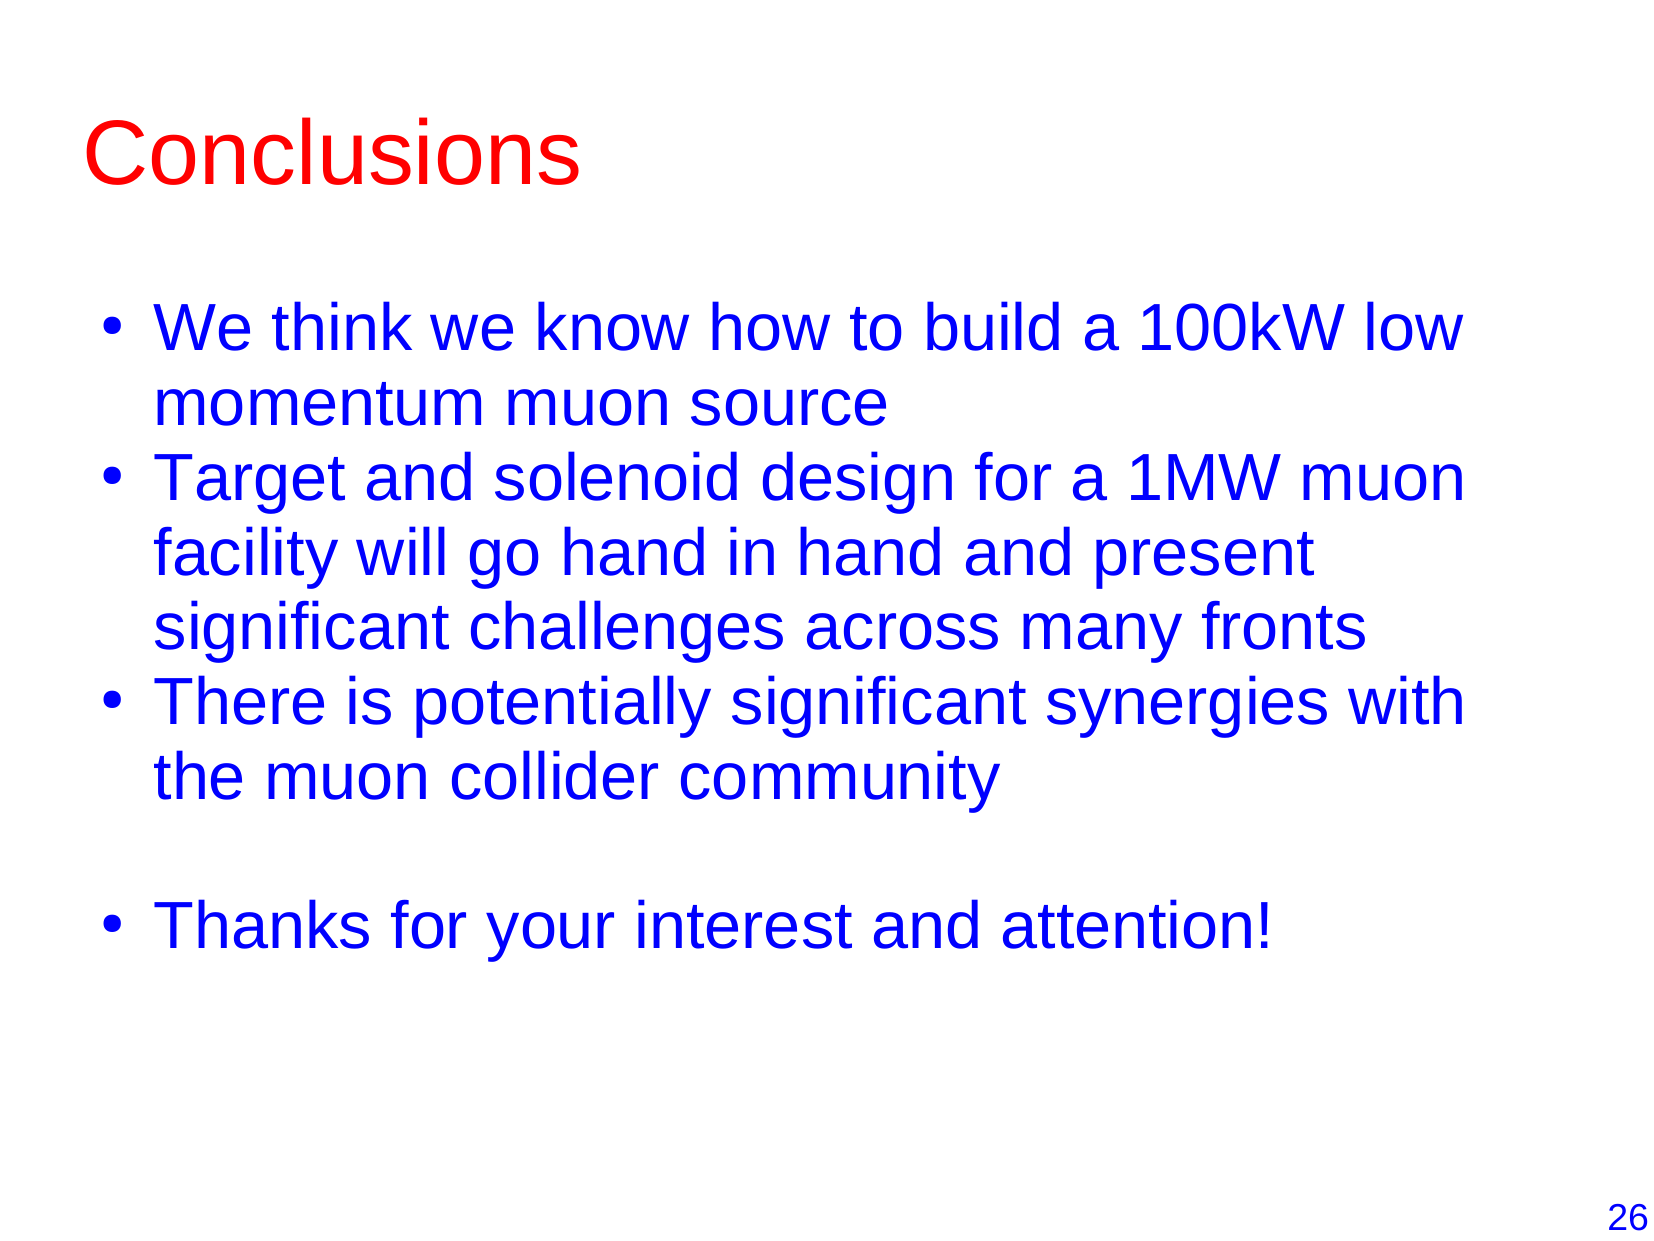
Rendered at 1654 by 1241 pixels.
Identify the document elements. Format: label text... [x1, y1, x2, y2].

list We think we know how to build a 100kW low momentum muon source Target and solenoid design for a 1MW muon facility will go hand in hand and present significant challenges across many fronts There is potentially significant synergies with the muon collider community Thanks for your interest and attention! [82, 290, 1571, 1109]
title Conclusions [82, 49, 1571, 257]
